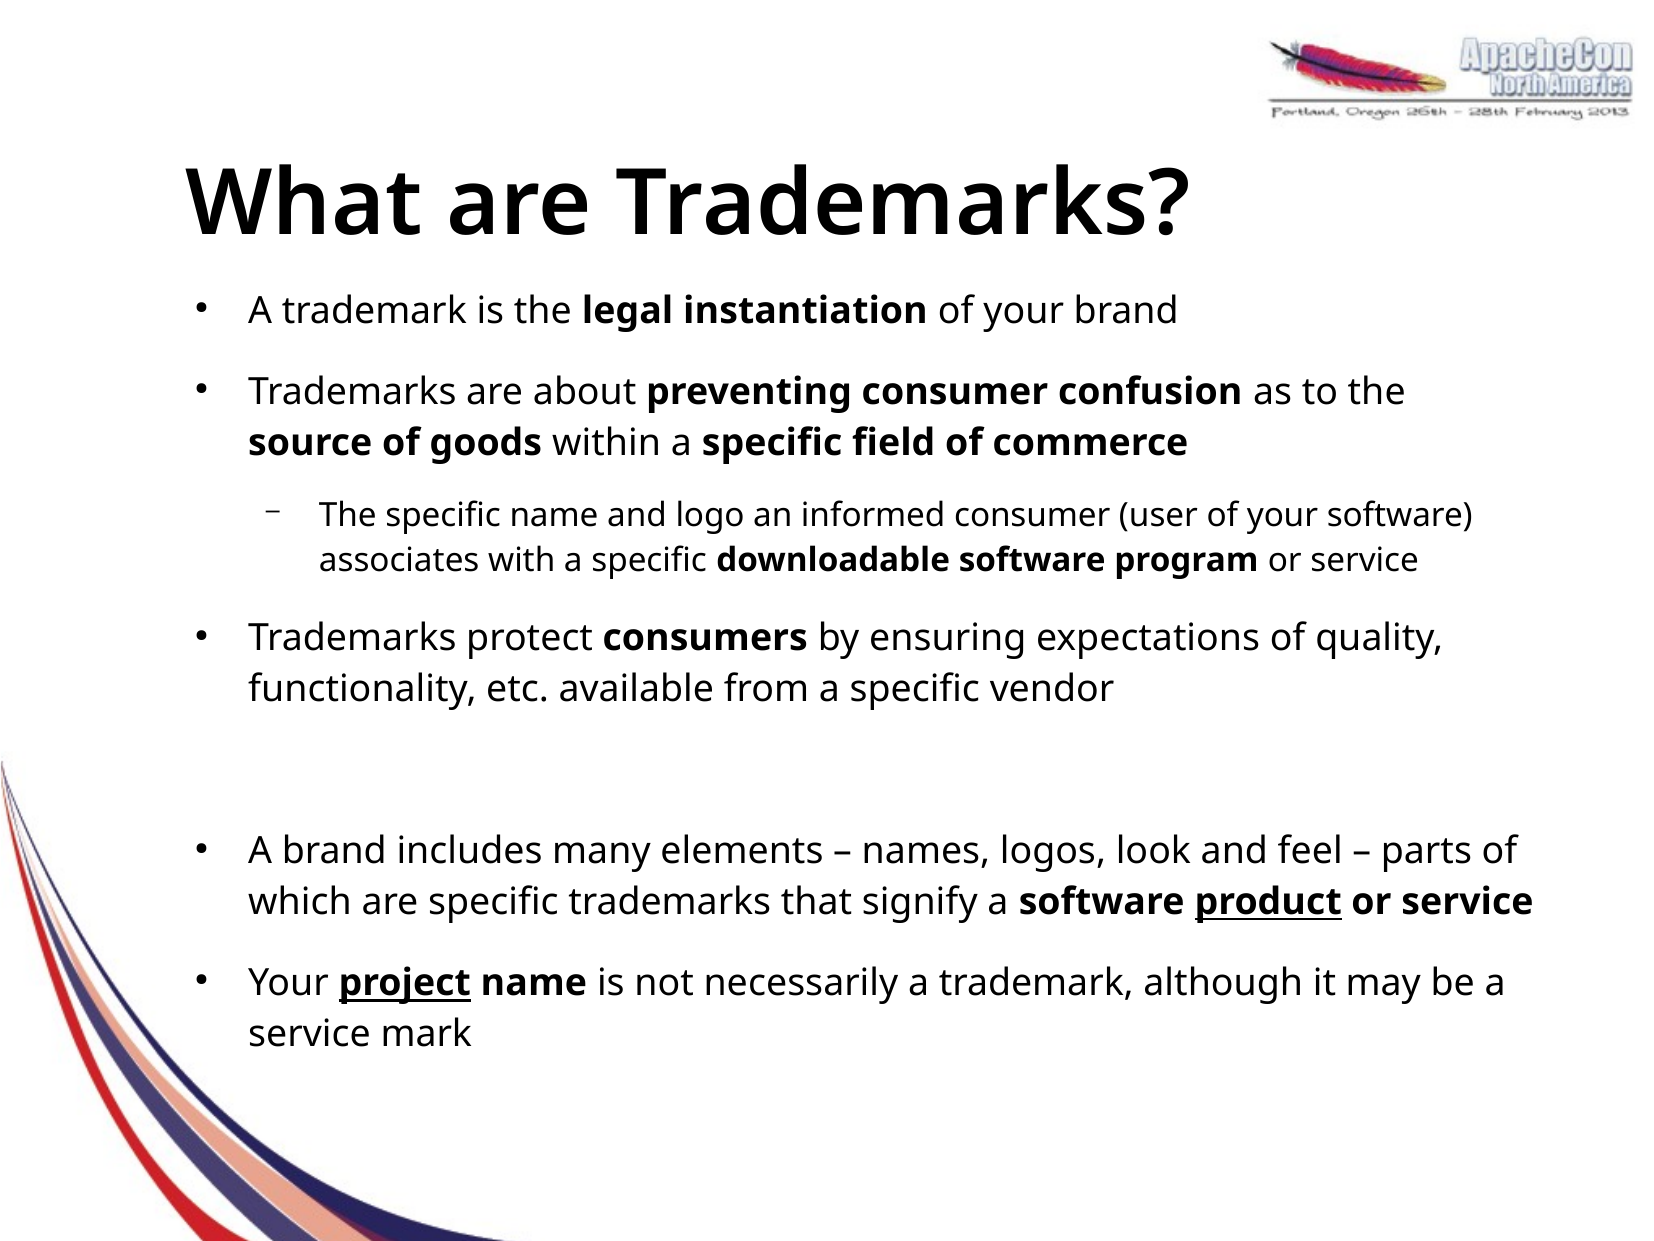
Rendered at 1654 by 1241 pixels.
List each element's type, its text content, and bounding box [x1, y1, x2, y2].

picture [0, 0, 1654, 1241]
list A trademark is the legal instantiation of your brand Trademarks are about preventing consumer confusion as to the source of goods within a specific field of commerce The specific name and logo an informed consumer (user of your software) associates with a specific downloadable software program or service Trademarks protect consumers by ensuring expectations of quality, functionality, etc. available from a specific vendor A brand includes many elements – names, logos, look and feel – parts of which are specific trademarks that signify a software product or service Your project name is not necessarily a trademark, although it may be a service mark [177, 283, 1536, 1058]
title What are Trademarks? [177, 134, 1536, 262]
